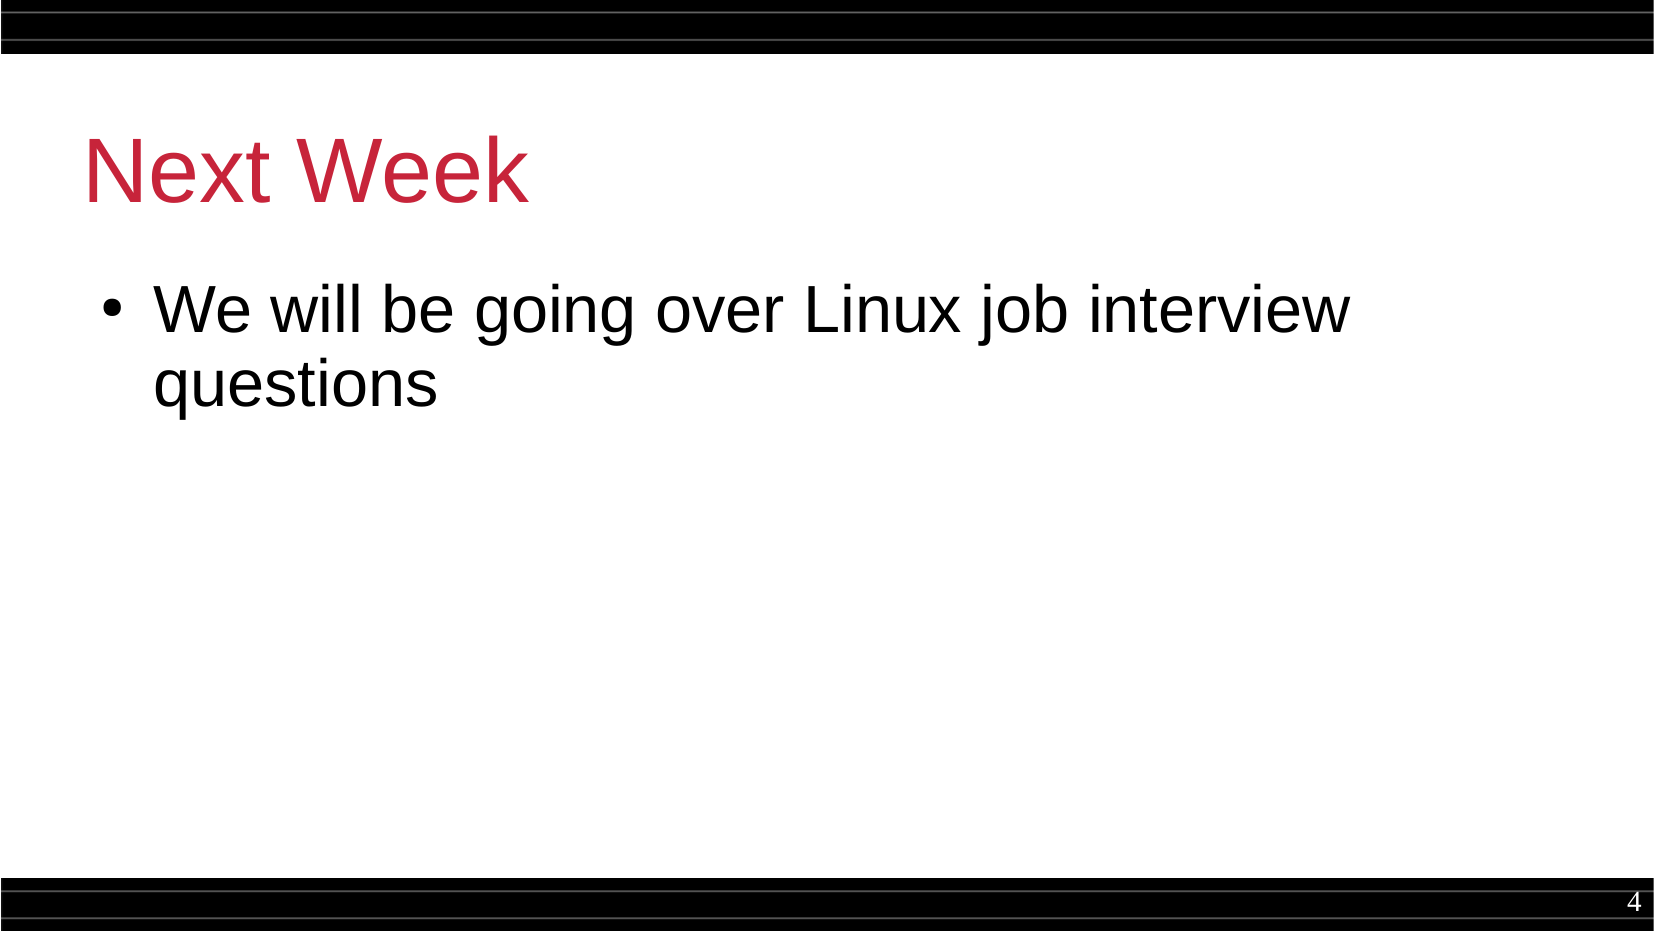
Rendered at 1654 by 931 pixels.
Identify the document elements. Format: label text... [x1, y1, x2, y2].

picture [1, 0, 1654, 54]
title Next Week [82, 92, 1571, 249]
picture [1, 878, 1654, 931]
list We will be going over Linux job interview questions [82, 271, 1571, 758]
